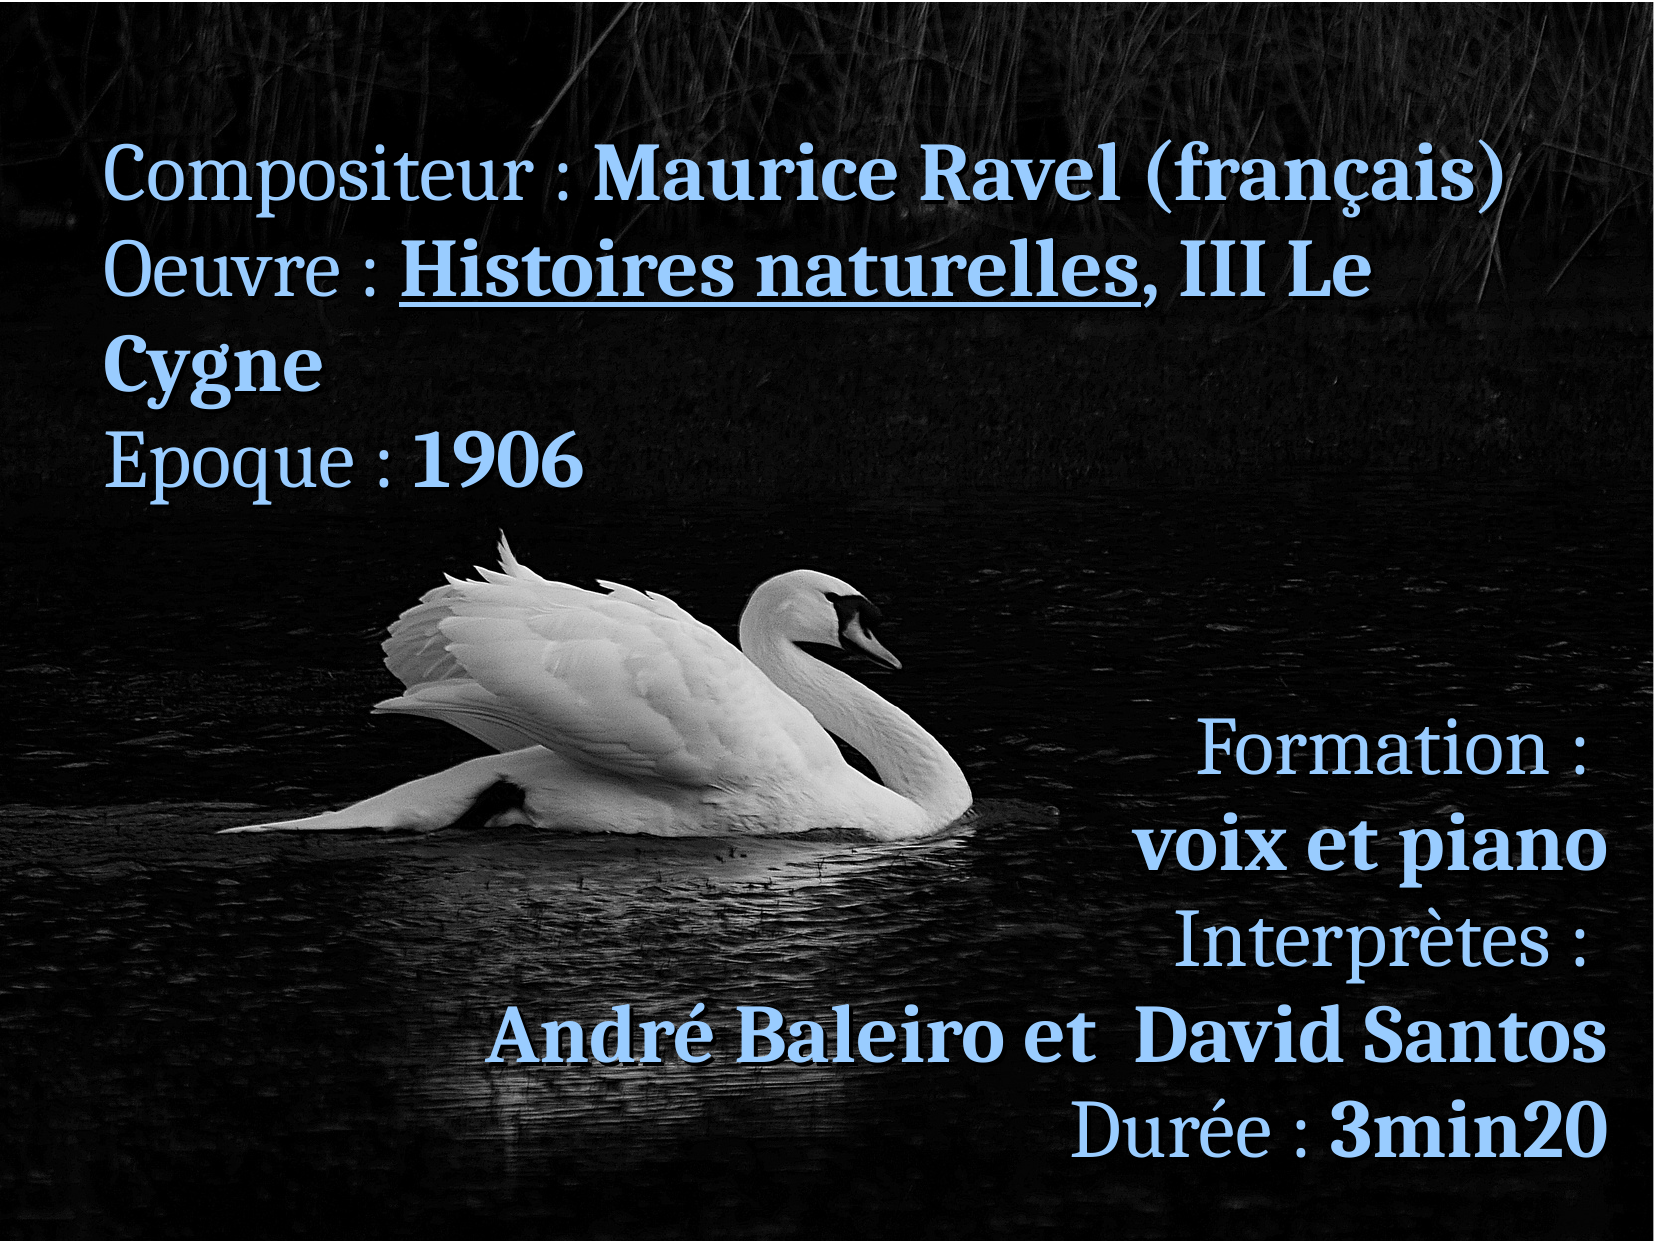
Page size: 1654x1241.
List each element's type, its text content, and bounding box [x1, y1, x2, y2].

picture [0, 2, 1654, 1241]
text_box Compositeur : Maurice Ravel (français) Oeuvre : Histoires naturelles, III Le Cygne Epoque : 1906 Formation : voix et piano Interprètes : André Baleiro et David Santos Durée : 3min20 [88, 118, 1625, 1241]
